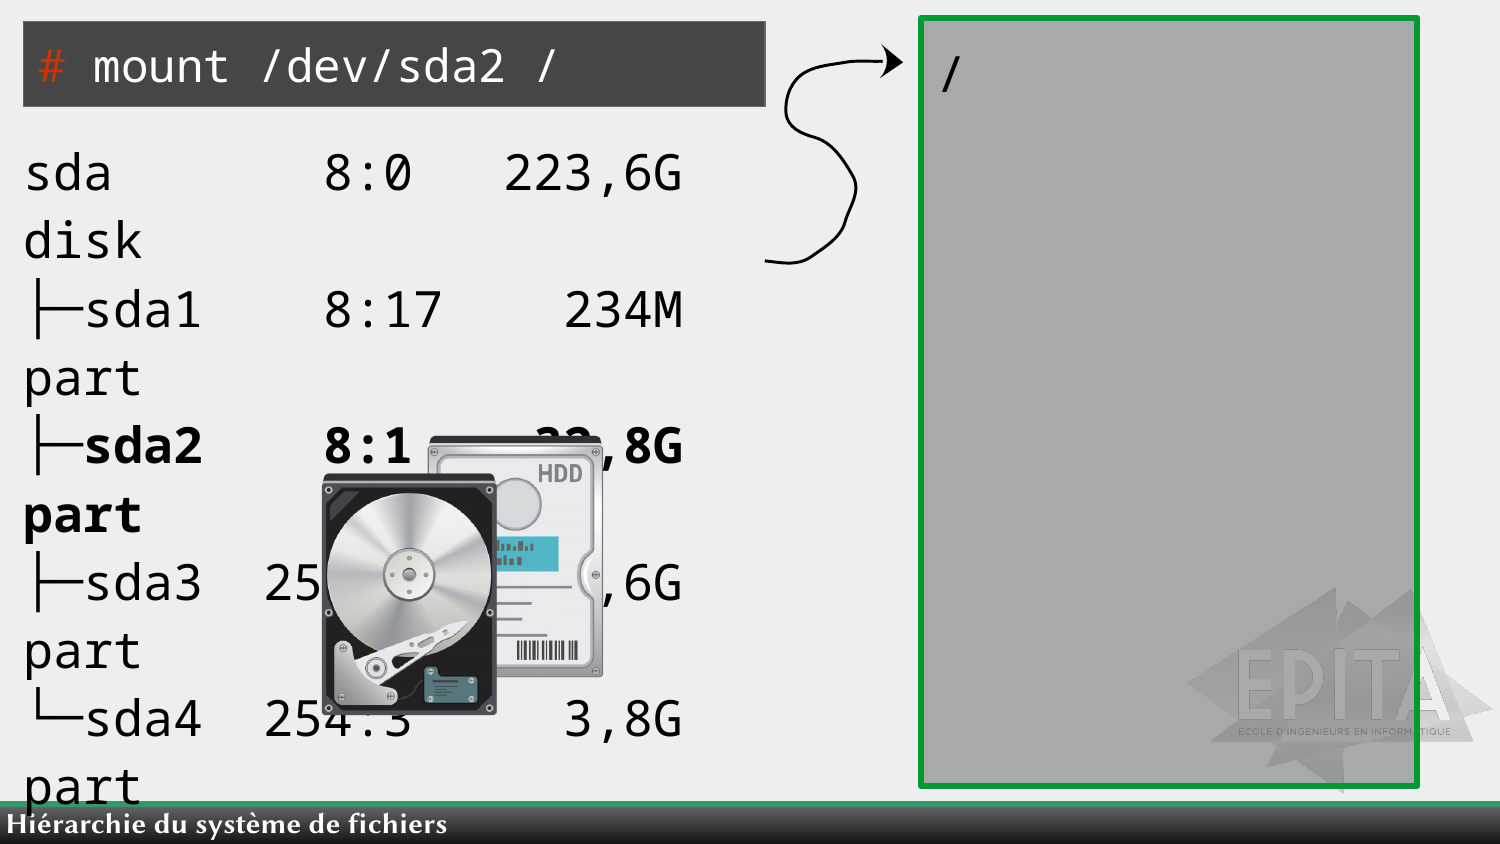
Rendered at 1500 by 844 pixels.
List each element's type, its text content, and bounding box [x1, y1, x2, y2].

text_box / [921, 18, 1418, 787]
picture [315, 429, 609, 721]
text_box # mount /dev/sda2 / [23, 21, 765, 107]
picture [1187, 587, 1492, 794]
text_box sda 8:0 223,6G disk ├─sda1 8:17 234M part ├─sda2 8:1 32,8G part ├─sda3 254:2 123,6G part └─sda4 254:3 3,8G part [23, 131, 804, 394]
title Hiérarchie du système de fichiers [5, 801, 1075, 844]
